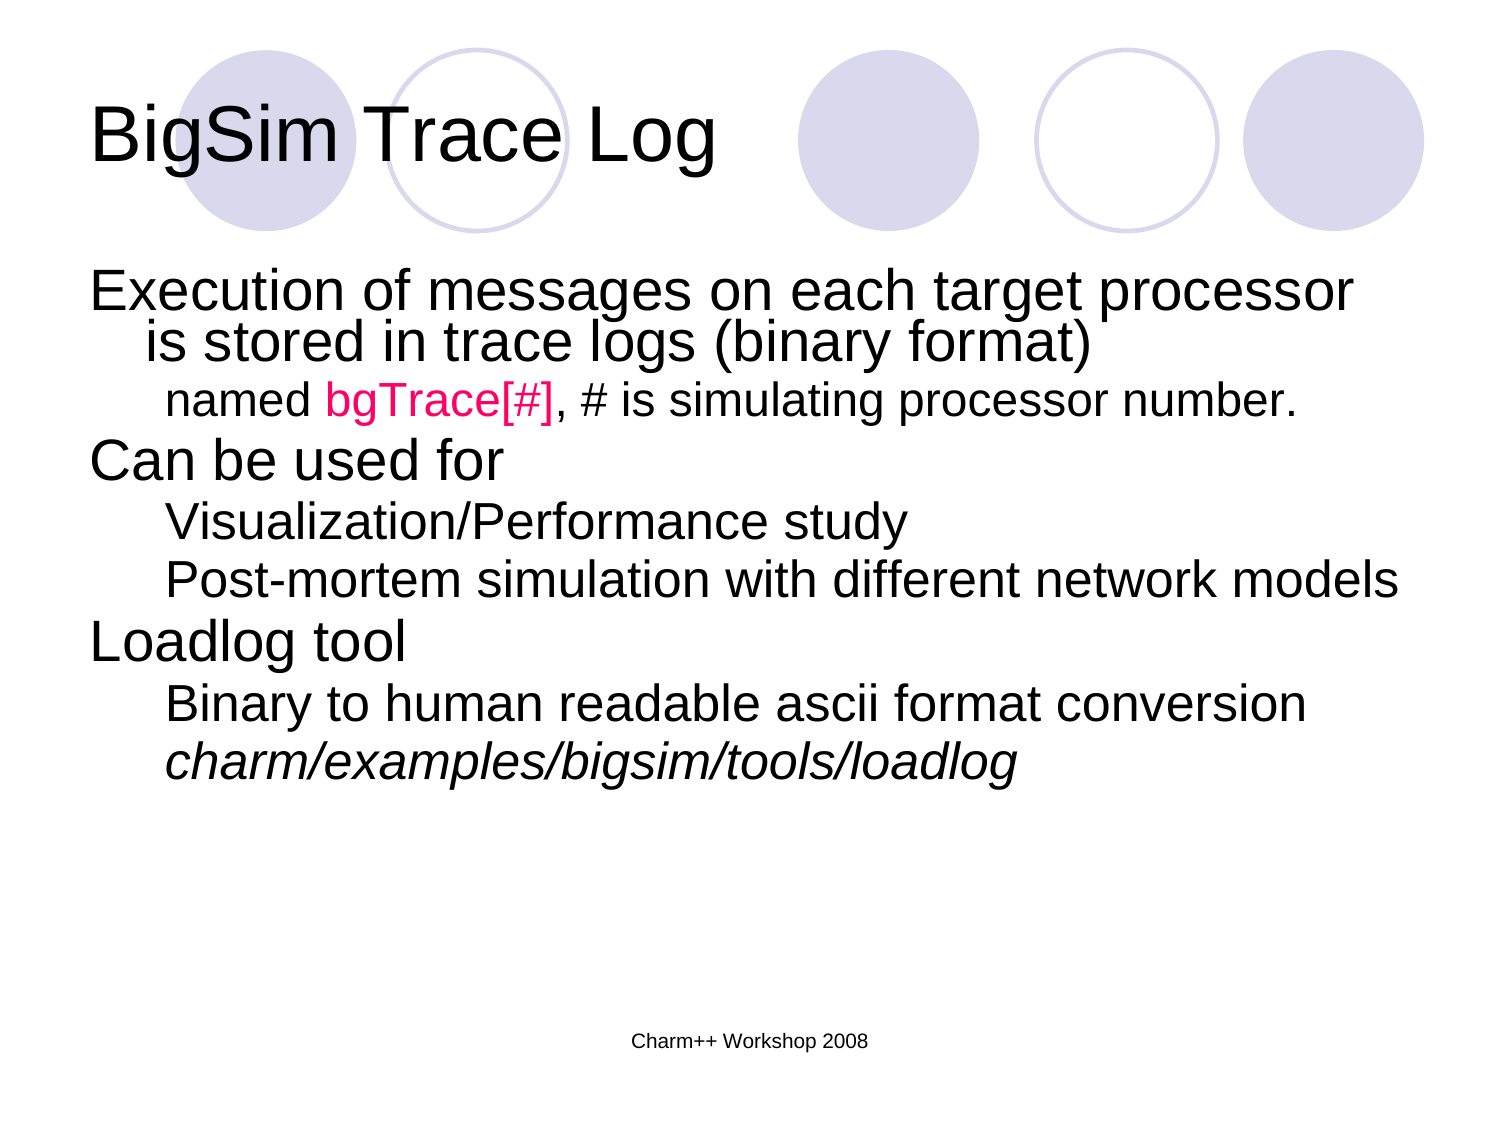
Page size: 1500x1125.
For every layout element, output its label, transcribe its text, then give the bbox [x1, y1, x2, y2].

list Execution of messages on each target processor is stored in trace logs (binary format) named bgTrace[#], # is simulating processor number. Can be used for Visualization/Performance study Post-mortem simulation with different network models Loadlog tool Binary to human readable ascii format conversion charm/examples/bigsim/tools/loadlog [75, 262, 1426, 1006]
title BigSim Trace Log [75, 45, 1426, 233]
